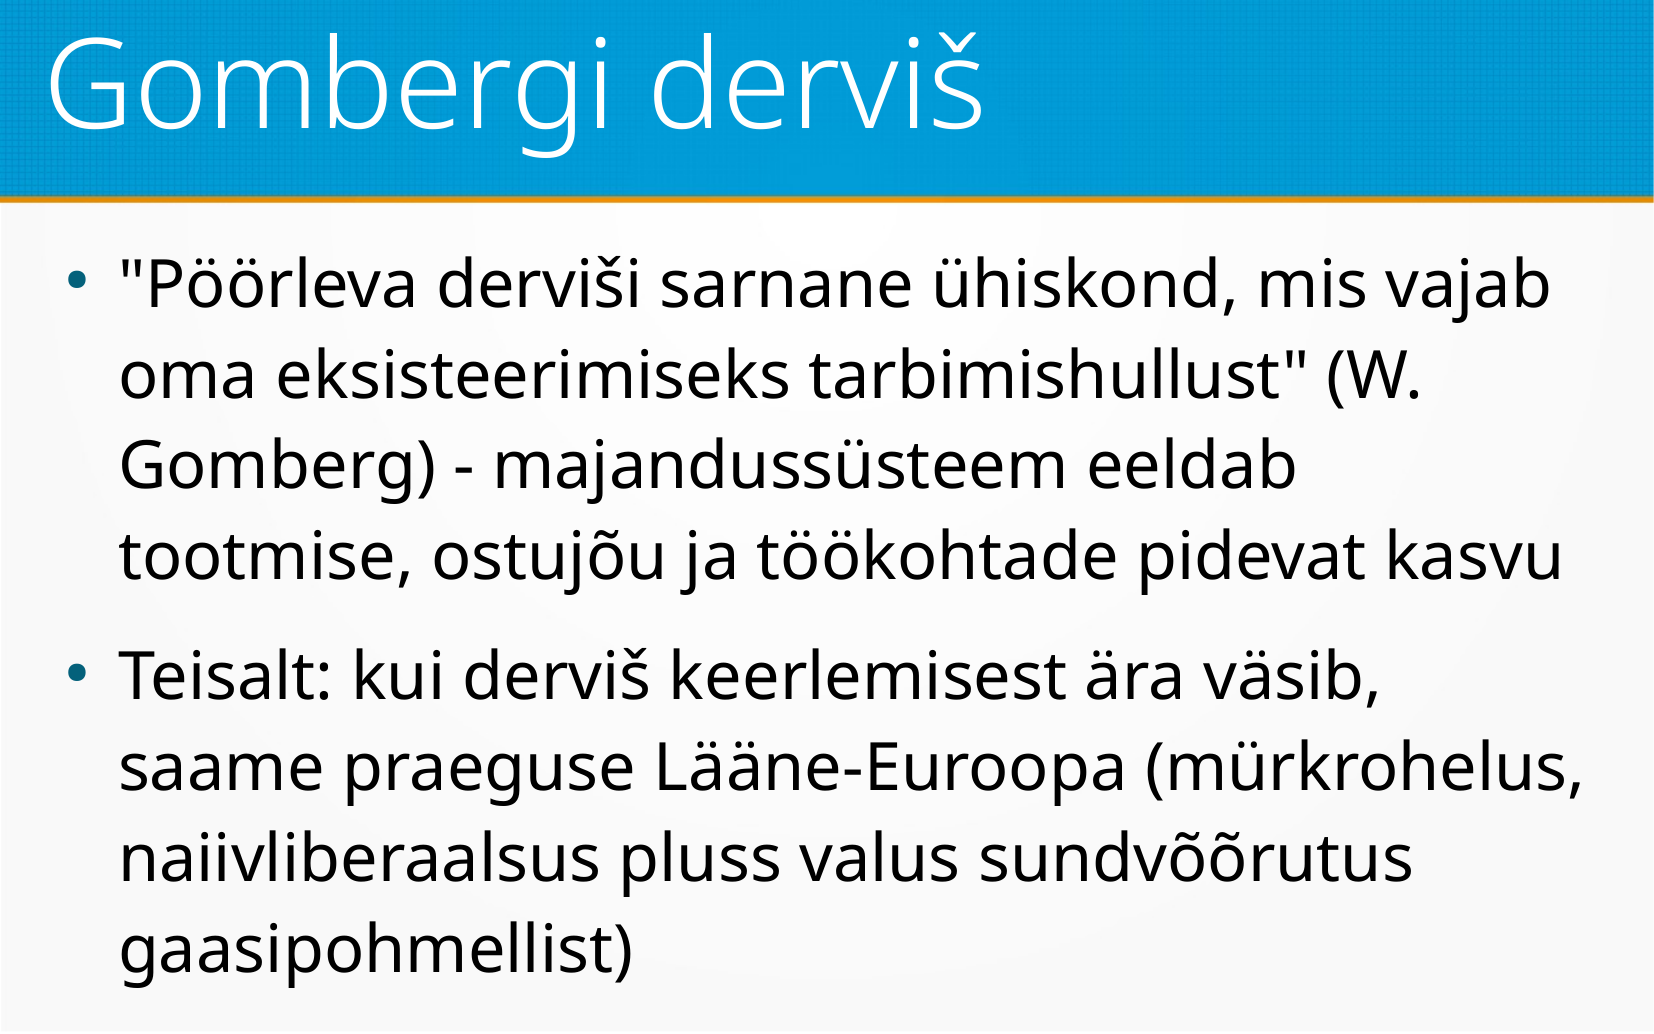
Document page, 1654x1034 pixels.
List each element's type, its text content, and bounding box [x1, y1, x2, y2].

picture [0, 195, 1654, 1034]
list "Pöörleva derviši sarnane ühiskond, mis vajab oma eksisteerimiseks tarbimishullust" (W. Gomberg) - majandussüsteem eeldab tootmise, ostujõu ja töökohtade pidevat kasvu Teisalt: kui derviš keerlemisest ära väsib, saame praeguse Lääne-Euroopa (mürkrohelus, naiivliberaalsus pluss valus sundvõõrutus gaasipohmellist) [47, 236, 1607, 1002]
title Gombergi derviš [43, 0, 1619, 166]
